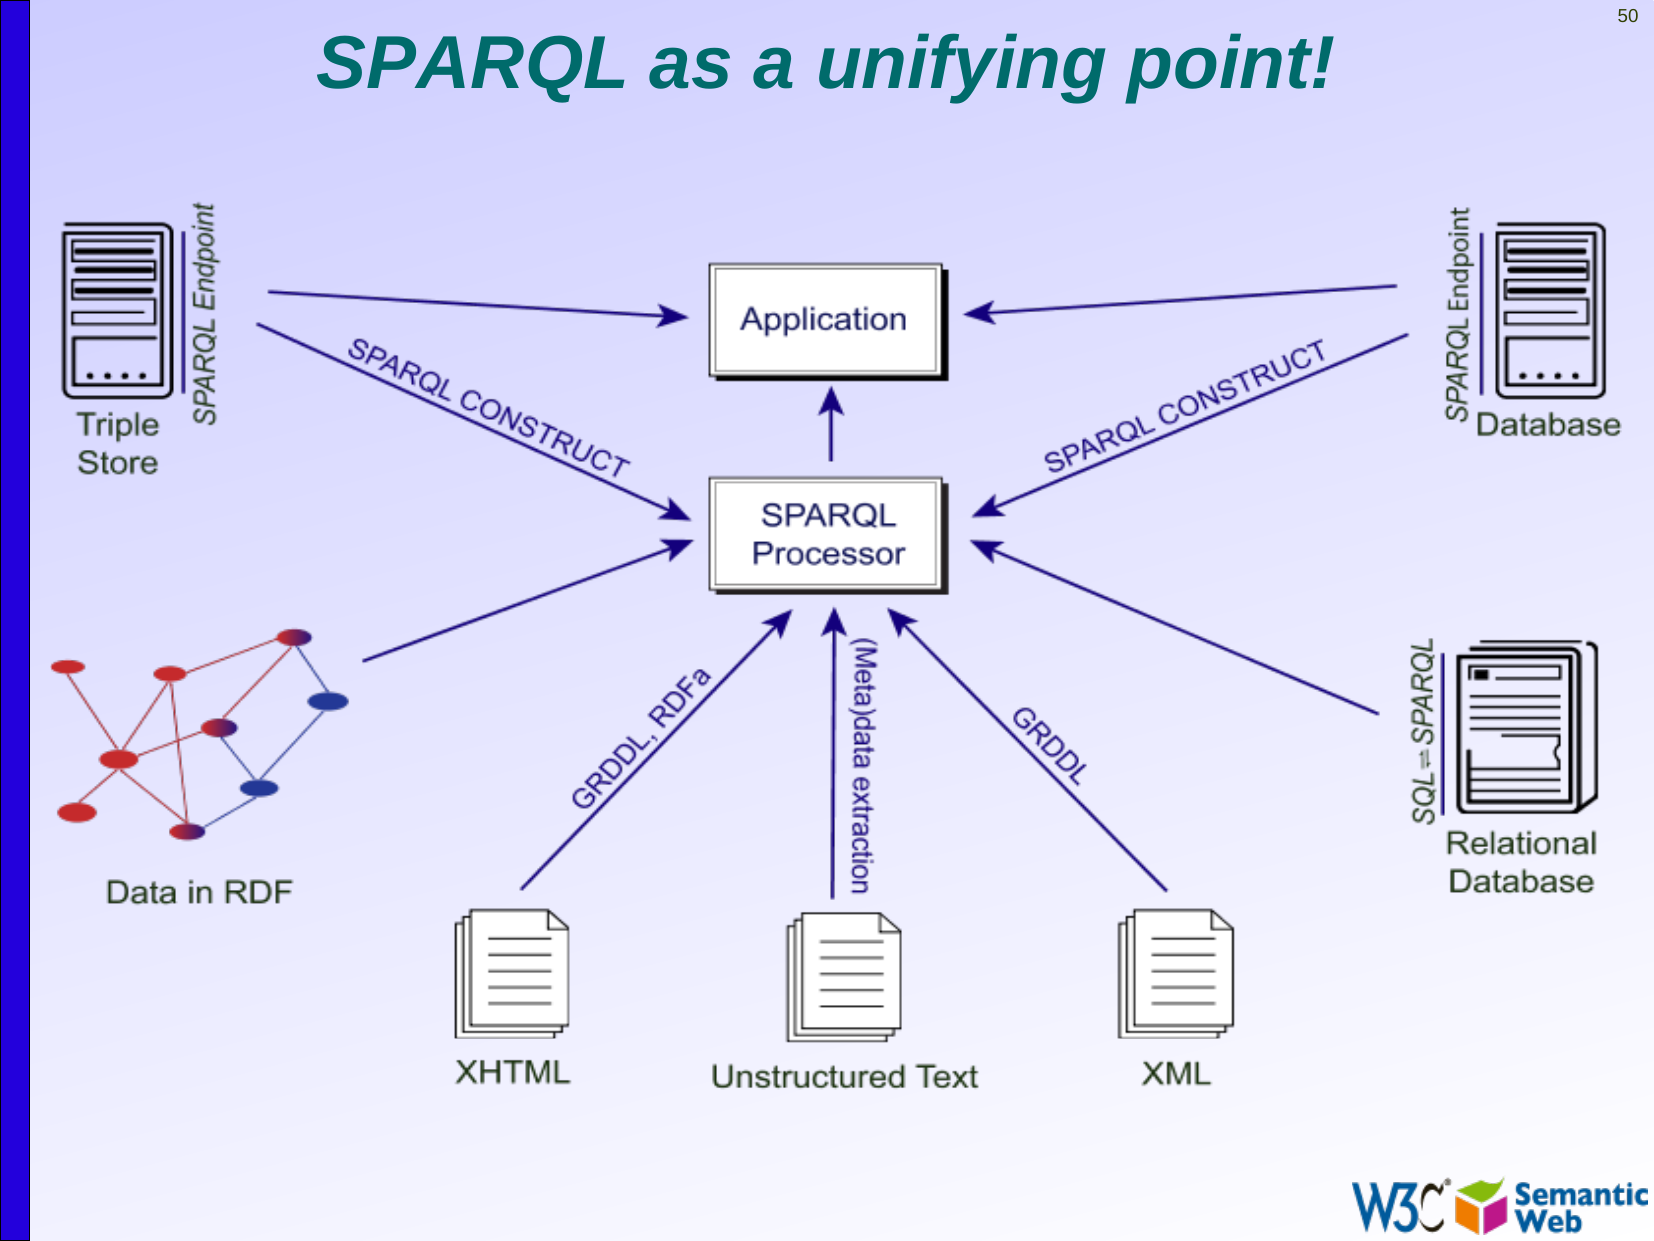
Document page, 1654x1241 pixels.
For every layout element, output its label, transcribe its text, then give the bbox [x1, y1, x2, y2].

picture [50, 197, 1624, 1099]
title SPARQL as a unifying point! [0, 5, 1654, 125]
picture [1352, 1175, 1648, 1235]
